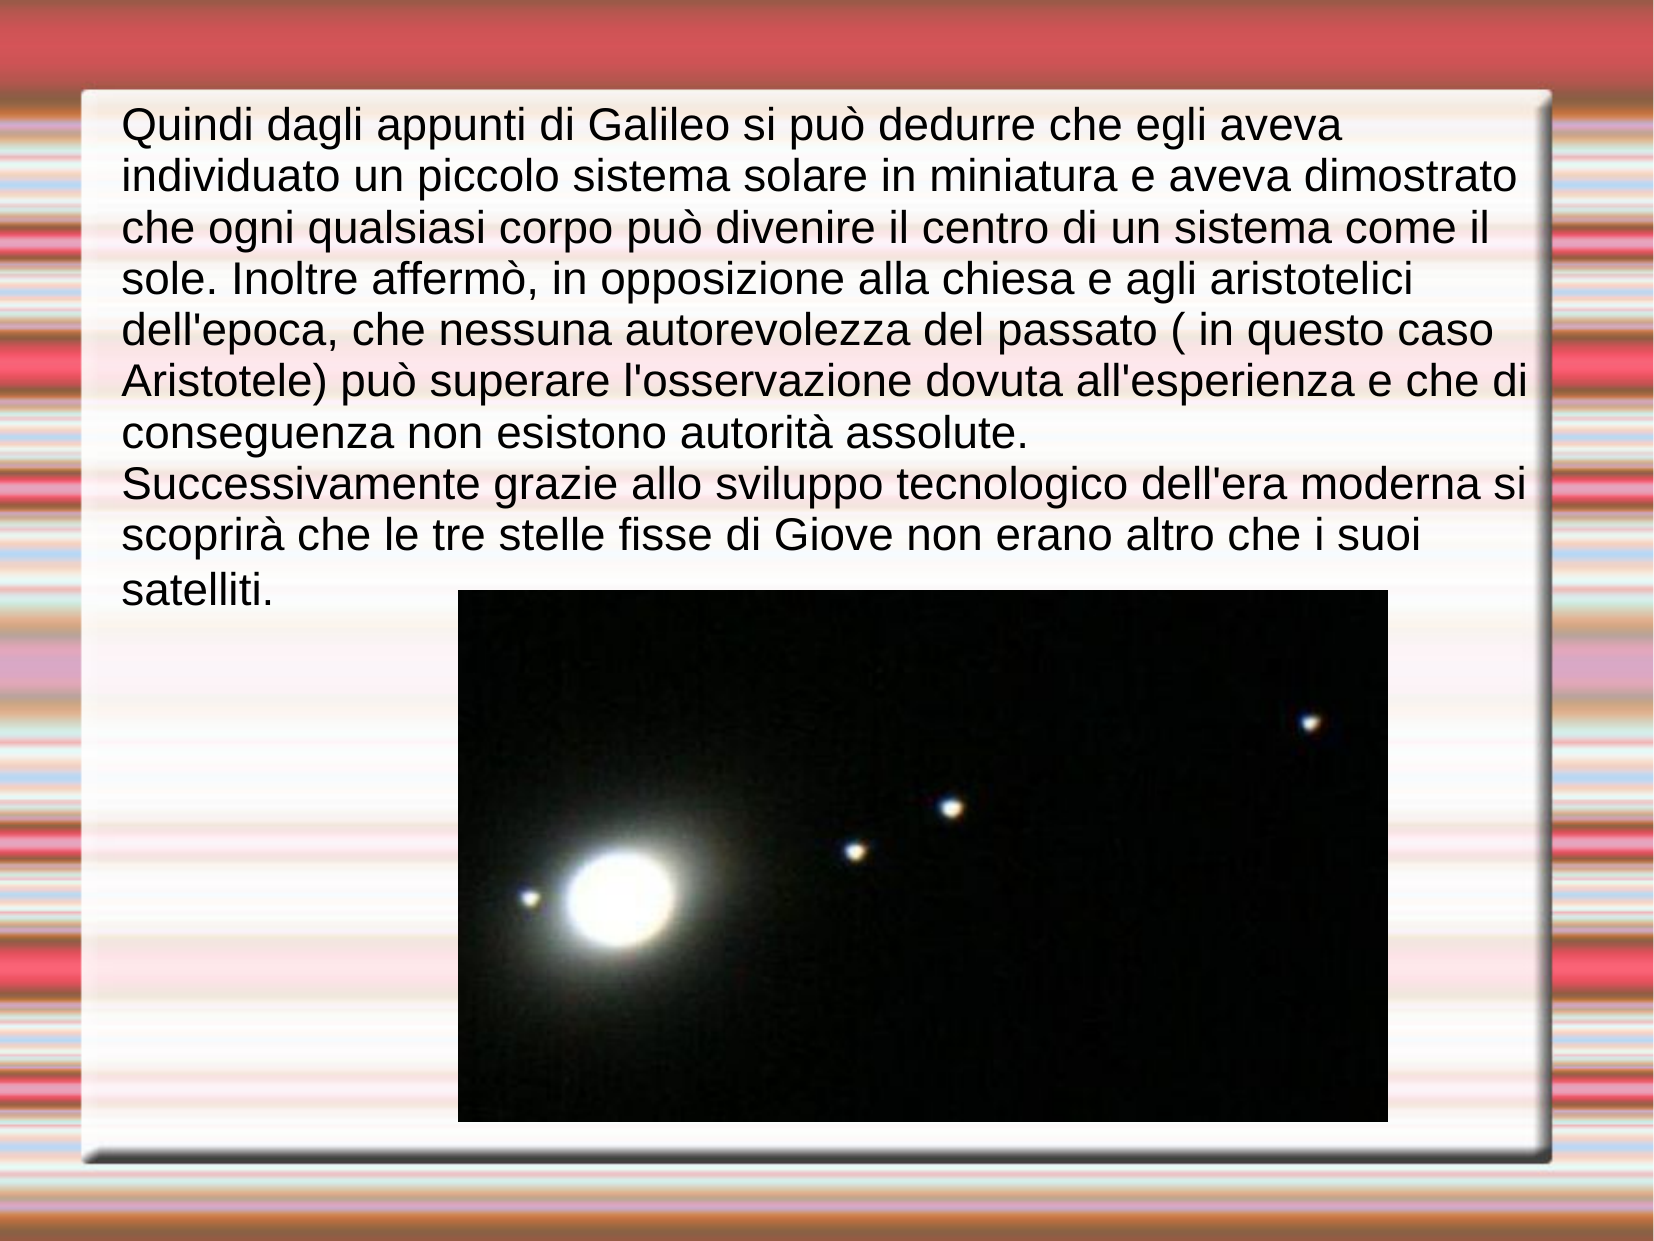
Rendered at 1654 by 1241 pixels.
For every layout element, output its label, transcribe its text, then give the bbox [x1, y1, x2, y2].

title Quindi dagli appunti di Galileo si può dedurre che egli aveva individuato un piccolo sistema solare in miniatura e aveva dimostrato che ogni qualsiasi corpo può divenire il centro di un sistema come il sole. Inoltre affermò, in opposizione alla chiesa e agli aristotelici dell'epoca, che nessuna autorevolezza del passato ( in questo caso Aristotele) può superare l'osservazione dovuta all'esperienza e che di conseguenza non esistono autorità assolute. Successivamente grazie allo sviluppo tecnologico dell'era moderna si scoprirà che le tre stelle fisse di Giove non erano altro che i suoi satelliti. [121, 0, 1534, 617]
picture [0, 0, 1654, 1241]
